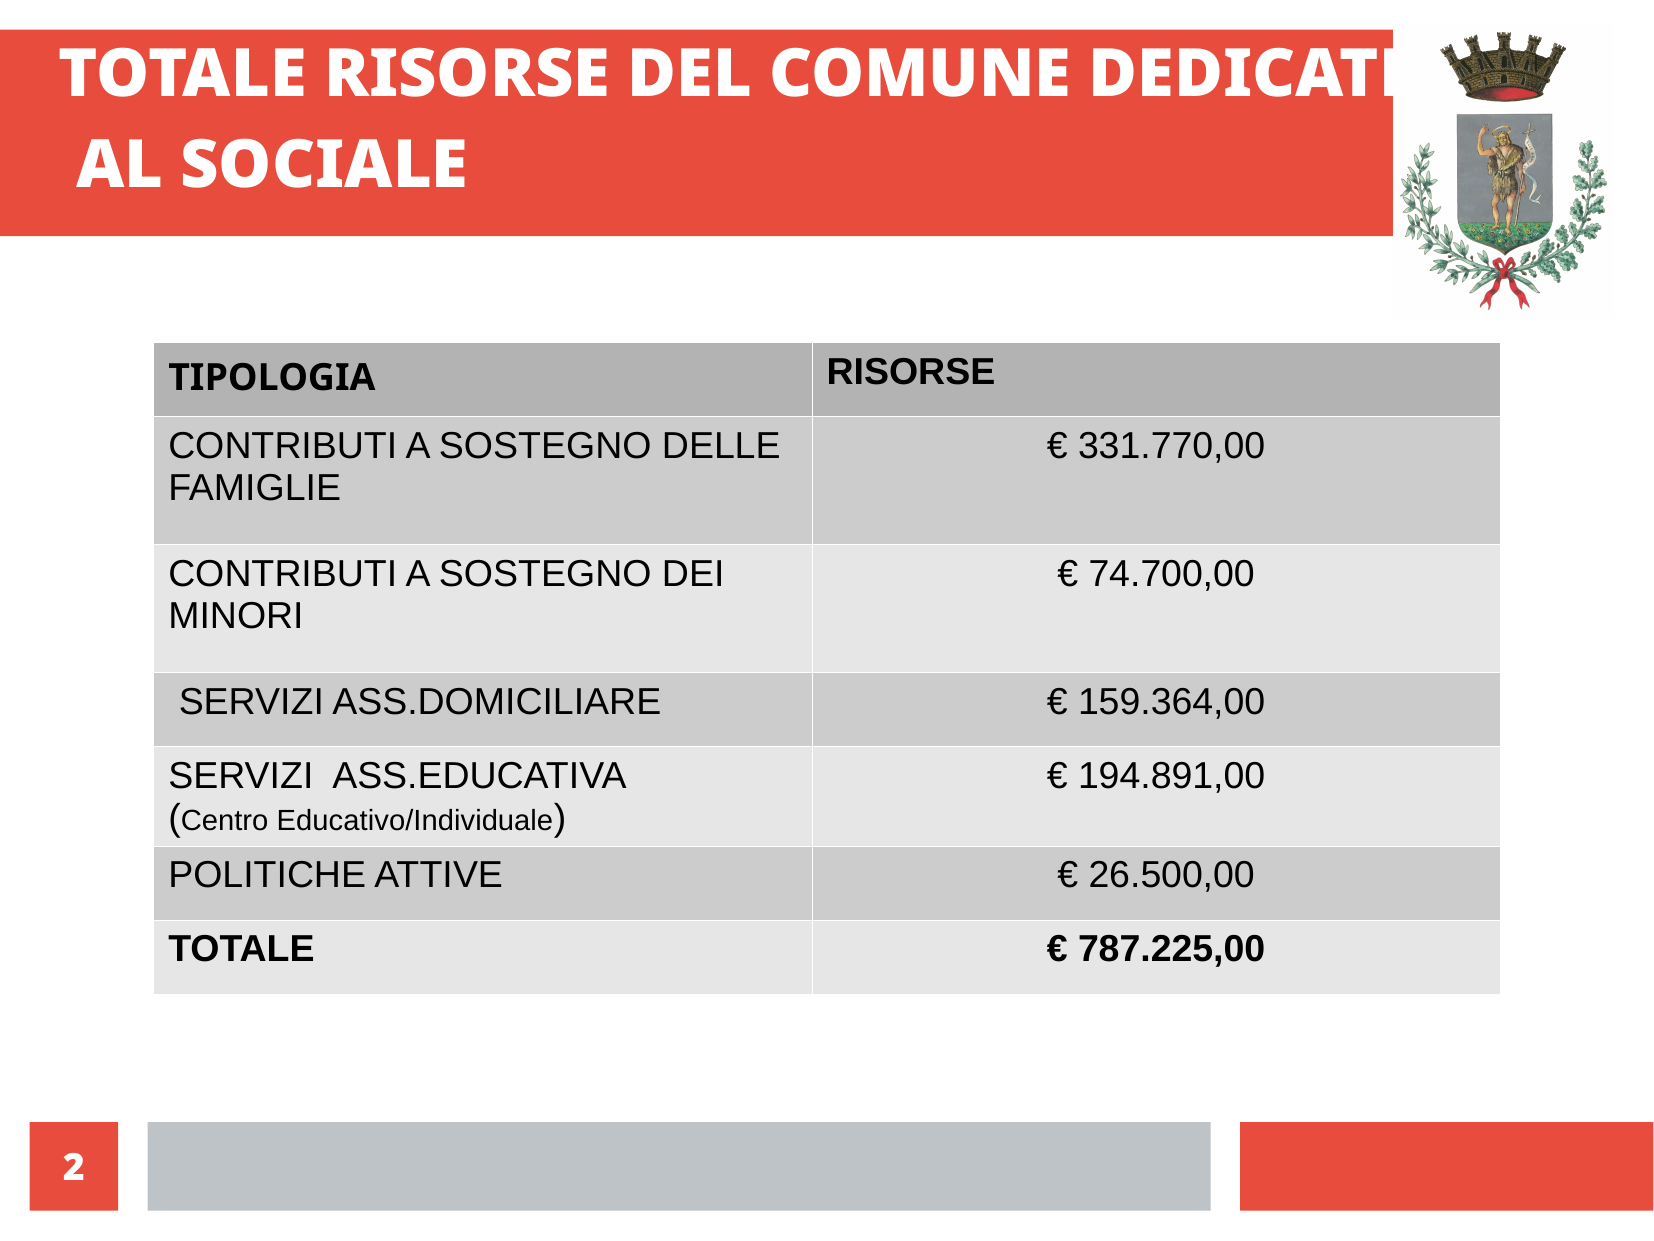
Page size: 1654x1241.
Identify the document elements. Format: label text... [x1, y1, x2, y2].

table_cell € 26.500,00 [813, 847, 1500, 920]
table_header RISORSE [813, 343, 1500, 416]
table_cell POLITICHE ATTIVE [154, 847, 812, 920]
table_cell € 194.891,00 [813, 747, 1500, 846]
table_cell CONTRIBUTI A SOSTEGNO DEI MINORI [154, 545, 812, 672]
title TOTALE RISORSE DEL COMUNE DEDICATE AL SOCIALE [59, 59, 1393, 207]
table_cell € 787.225,00 [813, 921, 1500, 994]
table_cell SERVIZI ASS.EDUCATIVA (Centro Educativo/Individuale) [154, 747, 812, 846]
table_cell SERVIZI ASS.DOMICILIARE [154, 673, 812, 746]
table_cell € 74.700,00 [813, 545, 1500, 672]
table_cell CONTRIBUTI A SOSTEGNO DELLE FAMIGLIE [154, 417, 812, 544]
table_cell € 159.364,00 [813, 673, 1500, 746]
picture [1393, 23, 1614, 319]
table_cell € 331.770,00 [813, 417, 1500, 544]
table_header TIPOLOGIA [154, 343, 812, 416]
table_cell TOTALE [154, 921, 812, 994]
